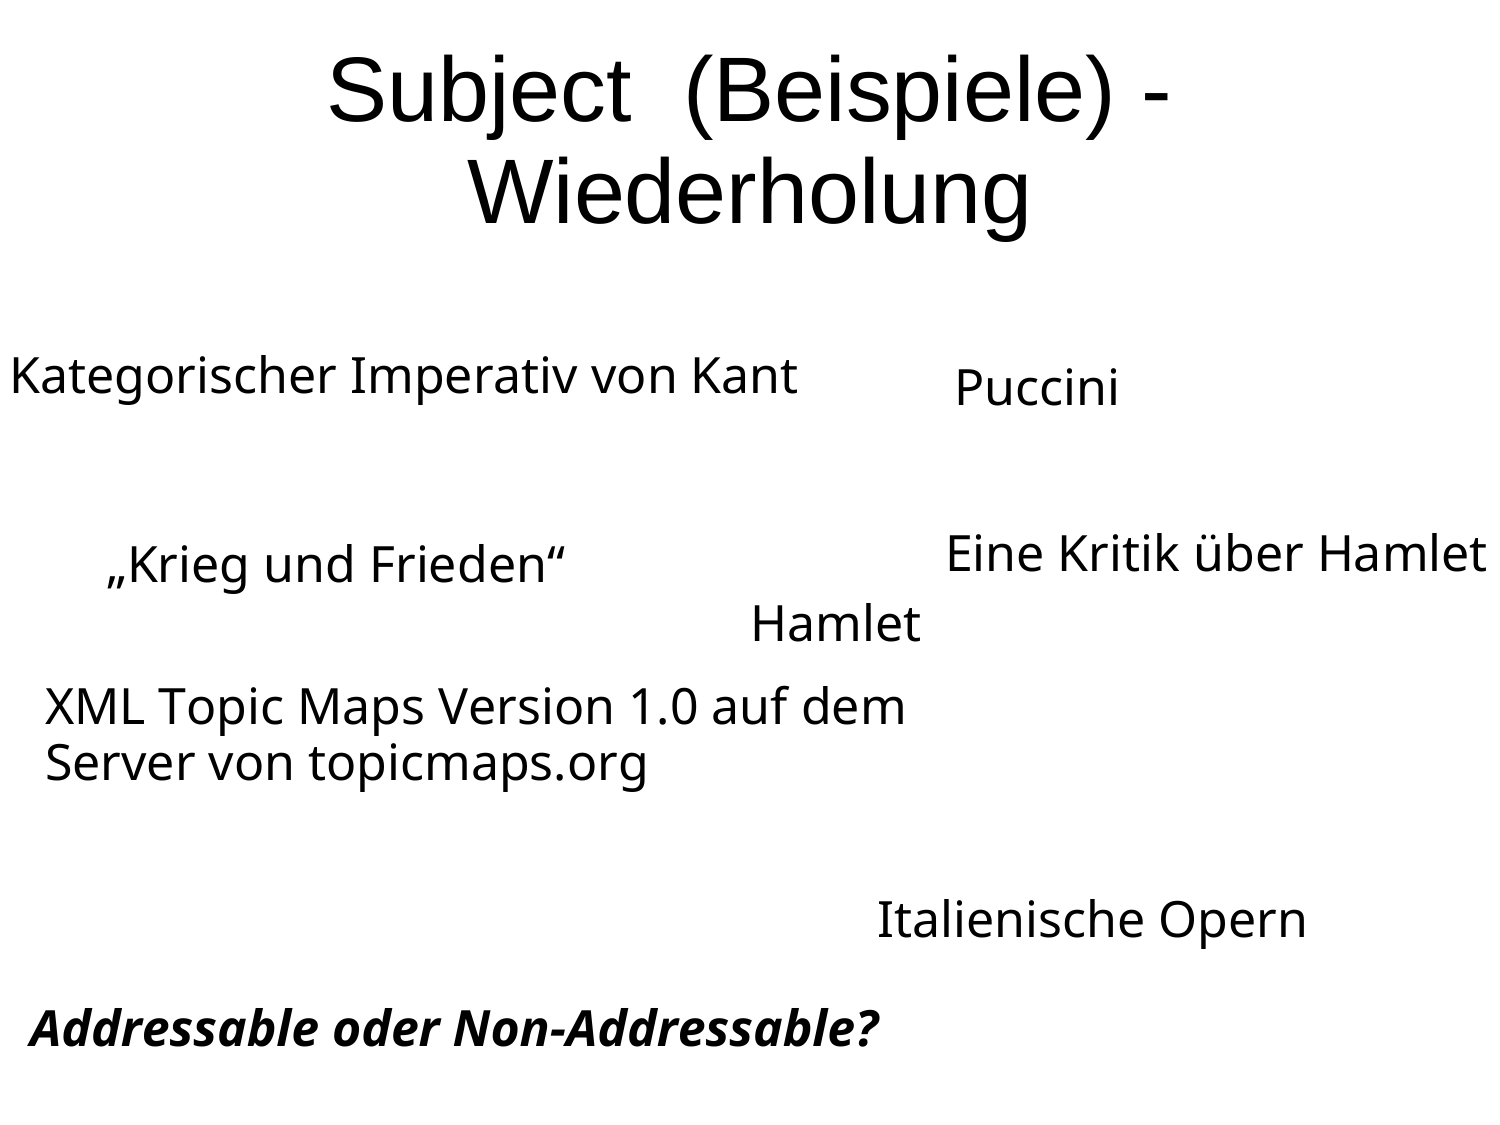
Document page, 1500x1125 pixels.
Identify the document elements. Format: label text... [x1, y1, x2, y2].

text_box Kategorischer Imperativ von Kant [0, 338, 815, 413]
text_box Italienische Opern [862, 881, 1324, 957]
text_box Eine Kritik über Hamlet [930, 515, 1500, 591]
text_box Hamlet [735, 586, 937, 661]
text_box XML Topic Maps Version 1.0 auf dem Server von topicmaps.org [30, 668, 923, 800]
text_box Puccini [939, 350, 1136, 425]
text_box Addressable oder Non-Addressable? [15, 990, 894, 1066]
title Subject (Beispiele) - Wiederholung [75, 25, 1426, 253]
text_box „Krieg und Frieden“ [91, 527, 581, 602]
